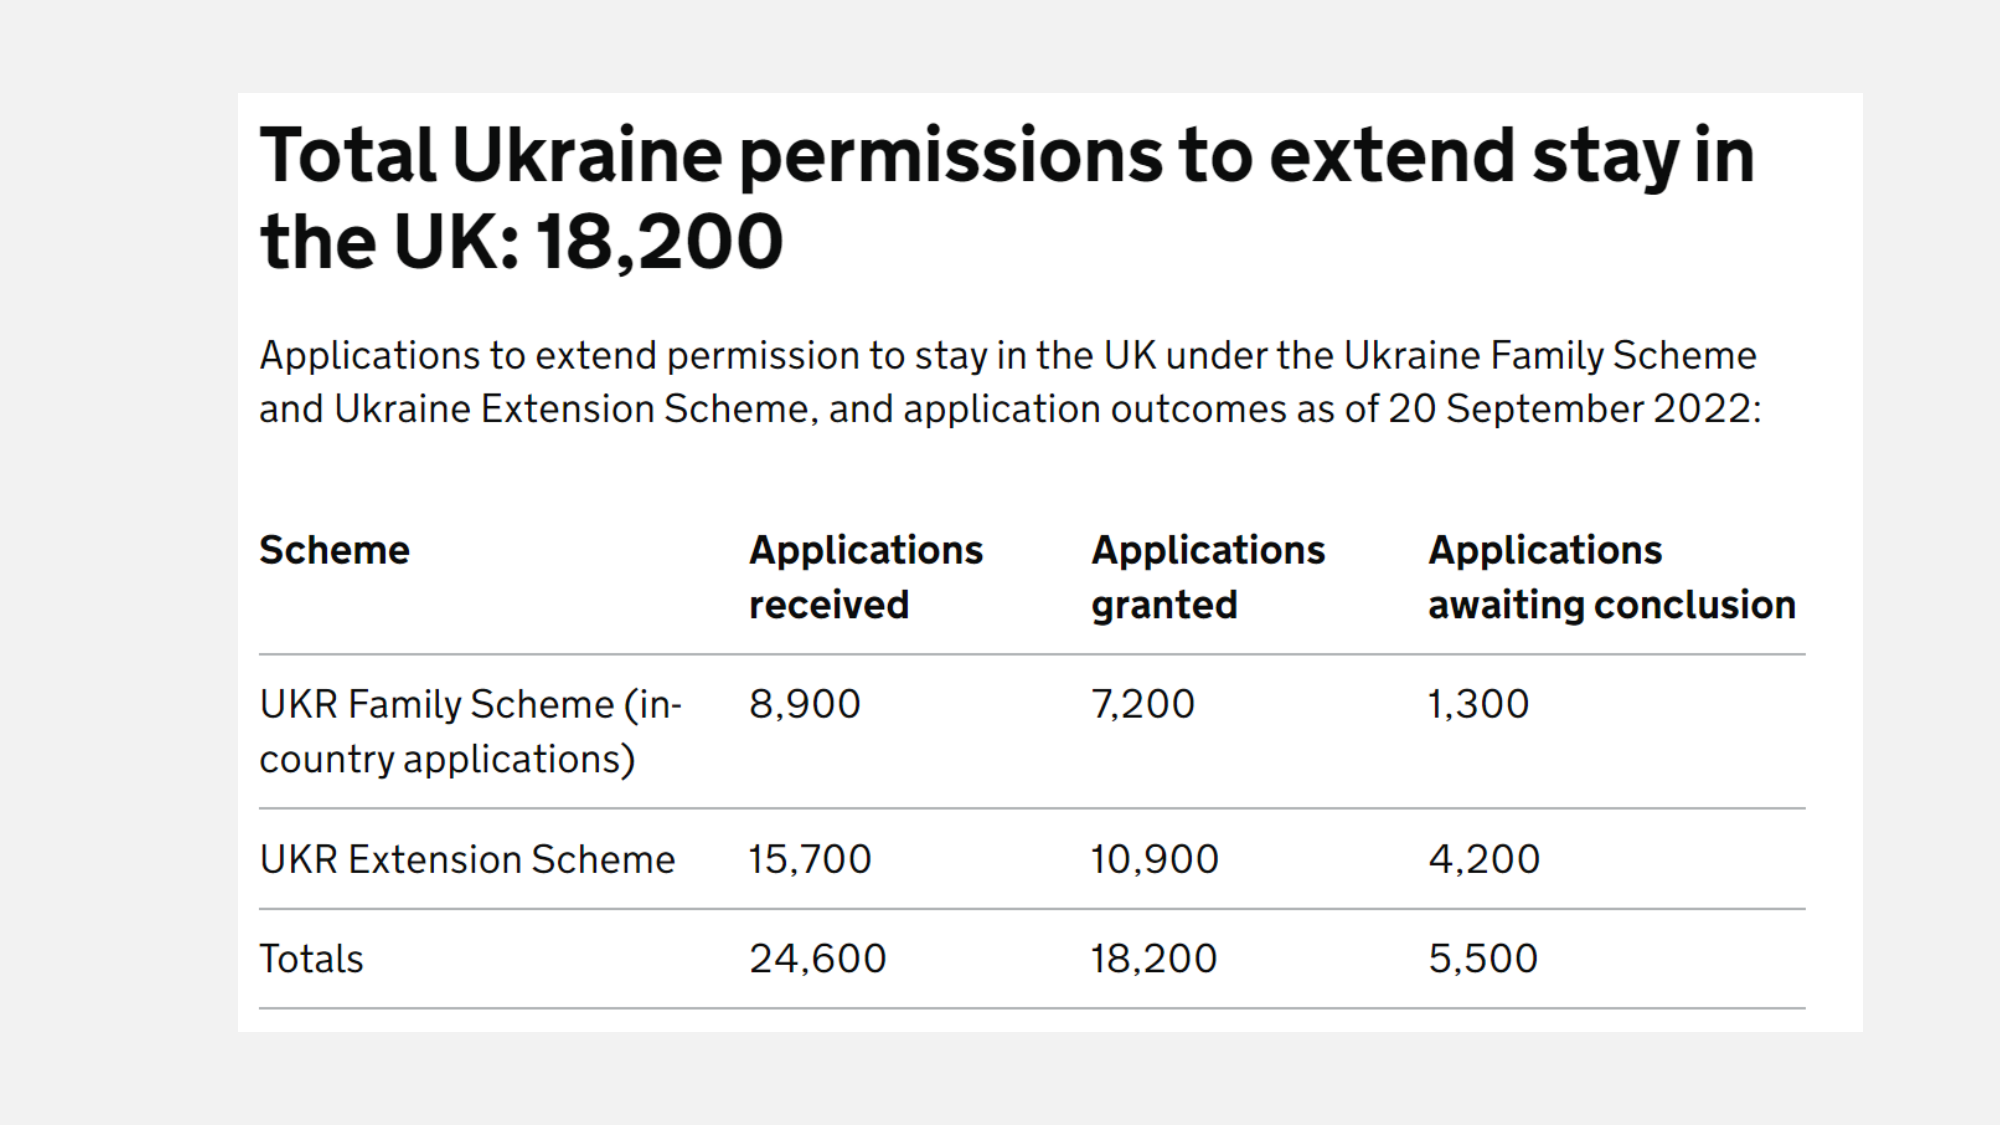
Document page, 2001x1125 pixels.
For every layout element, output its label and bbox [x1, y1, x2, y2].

picture [238, 93, 1863, 1032]
